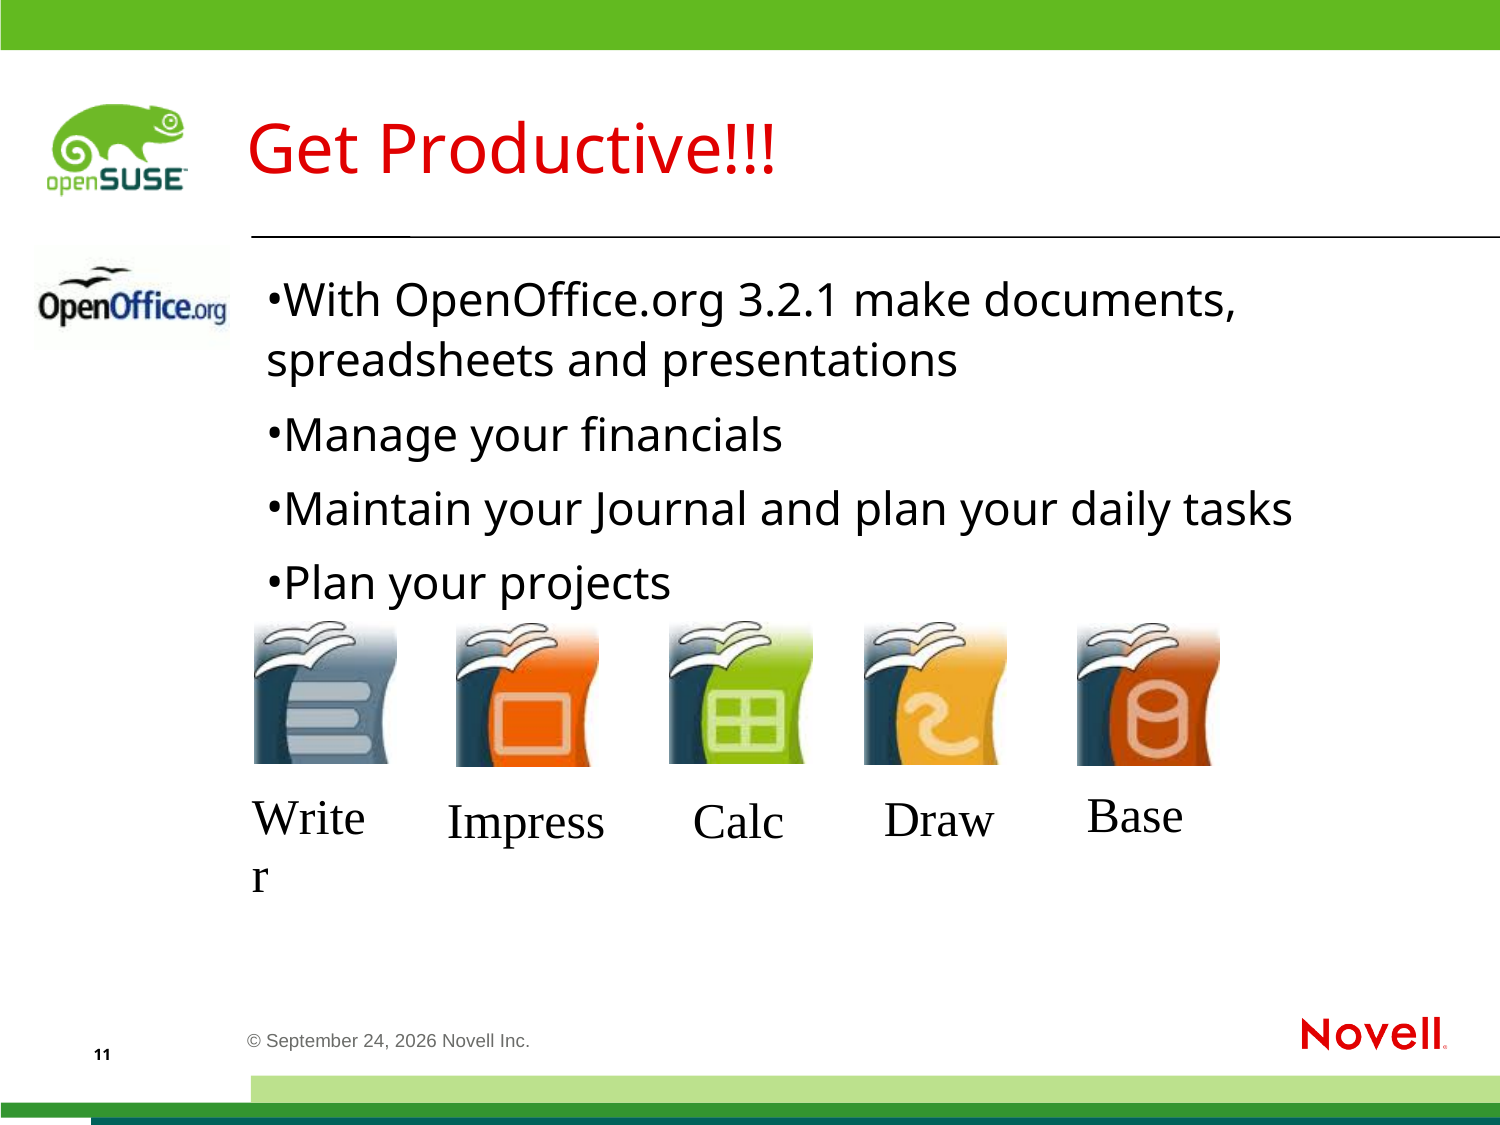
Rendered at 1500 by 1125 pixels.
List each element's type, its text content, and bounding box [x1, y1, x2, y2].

picture [864, 622, 1007, 765]
text_box Writer [251, 786, 383, 843]
picture [47, 104, 188, 197]
list With OpenOffice.org 3.2.1 make documents, spreadsheets and presentations Manage your financials Maintain your Journal and plan your daily tasks Plan your projects [251, 261, 1464, 1020]
text_box Draw [883, 788, 995, 845]
text_box Base [1086, 785, 1184, 841]
title Get Productive!!! [246, 68, 1409, 231]
text_box Calc [693, 791, 785, 847]
picture [1295, 1020, 1453, 1056]
picture [34, 245, 230, 350]
picture [456, 623, 599, 767]
picture [254, 621, 397, 764]
picture [669, 621, 813, 764]
picture [1077, 623, 1220, 766]
text_box Impress [446, 791, 606, 852]
